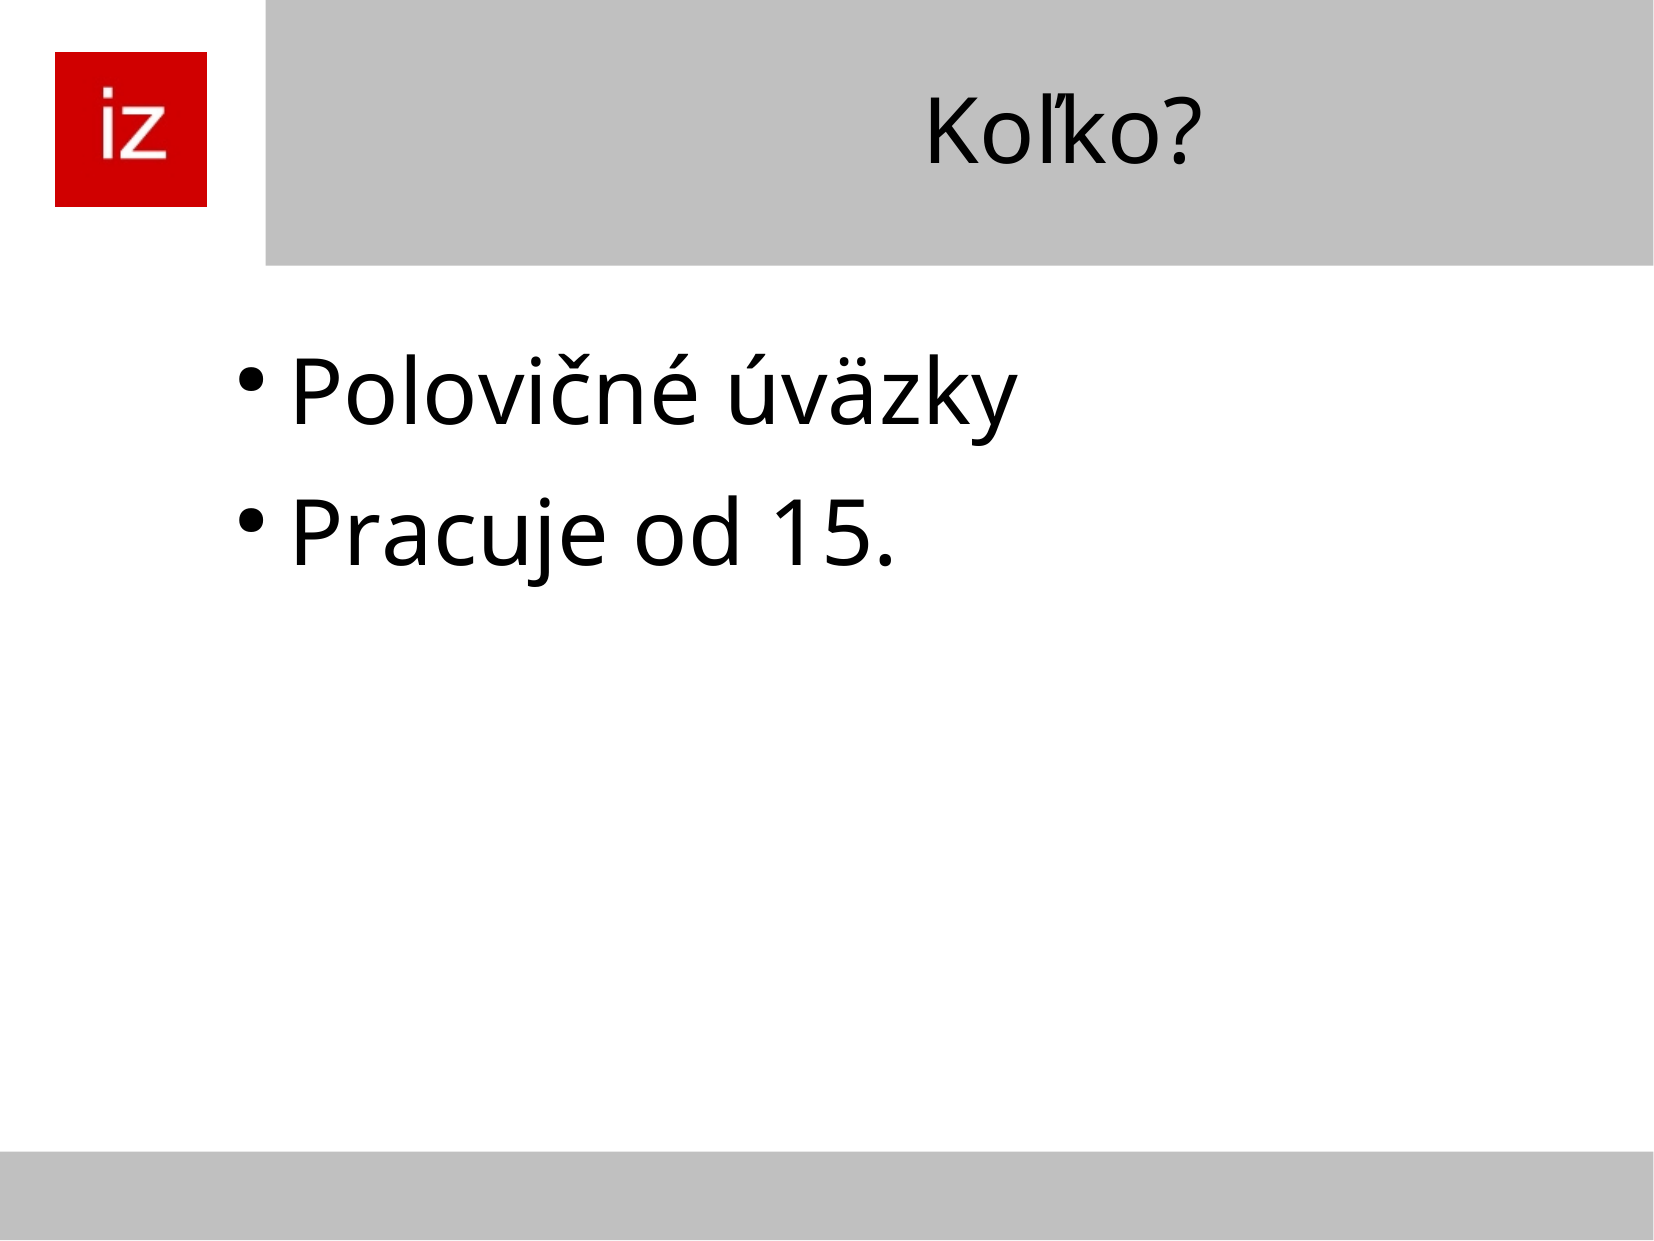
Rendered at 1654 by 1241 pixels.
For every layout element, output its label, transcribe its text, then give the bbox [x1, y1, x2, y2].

title Koľko? [561, 29, 1565, 237]
list Polovičné úväzky Pracuje od 15. [121, 344, 1533, 1126]
picture [55, 52, 207, 207]
